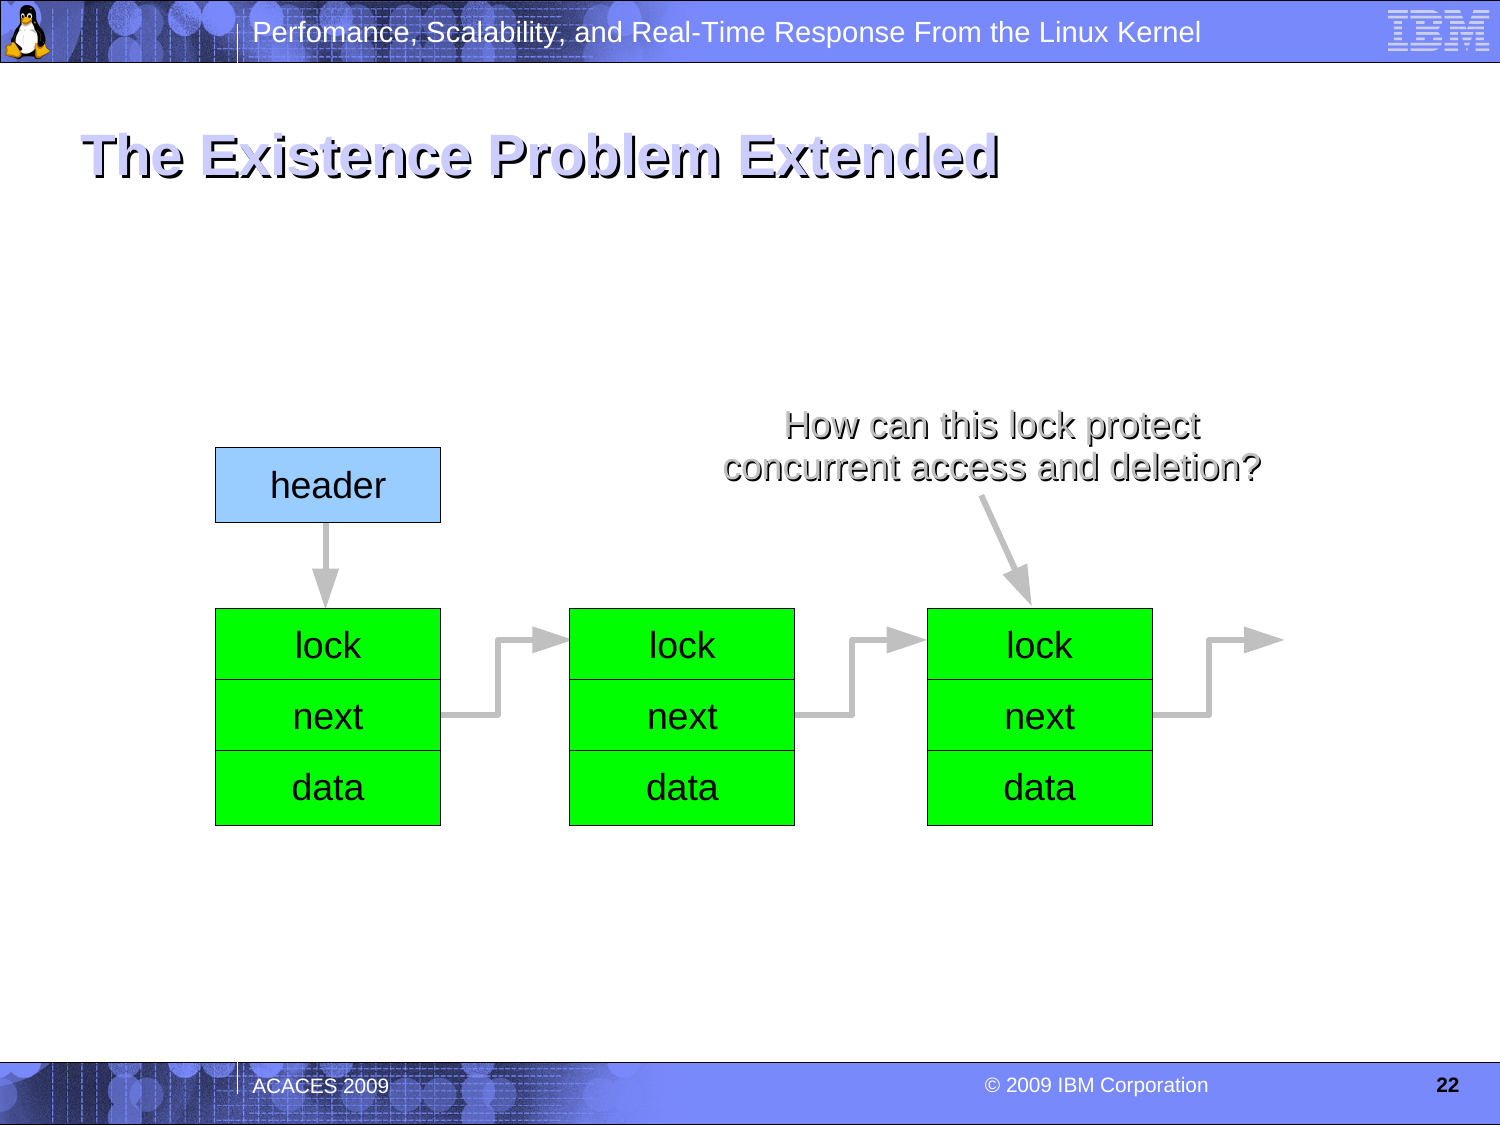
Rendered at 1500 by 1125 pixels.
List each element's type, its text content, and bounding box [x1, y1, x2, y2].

title The Existence Problem Extended [79, 124, 1433, 192]
text_box lock [215, 608, 441, 679]
picture [0, 1063, 1500, 1124]
picture [1, 1, 1500, 62]
text_box data [927, 750, 1153, 826]
text_box next [215, 679, 441, 750]
text_box How can this lock protect concurrent access and deletion? [707, 396, 1276, 496]
text_box next [569, 679, 795, 750]
text_box lock [569, 608, 795, 679]
text_box data [215, 750, 441, 826]
text_box data [569, 750, 795, 826]
text_box lock [927, 608, 1153, 679]
text_box header [215, 447, 441, 523]
text_box next [927, 679, 1153, 750]
